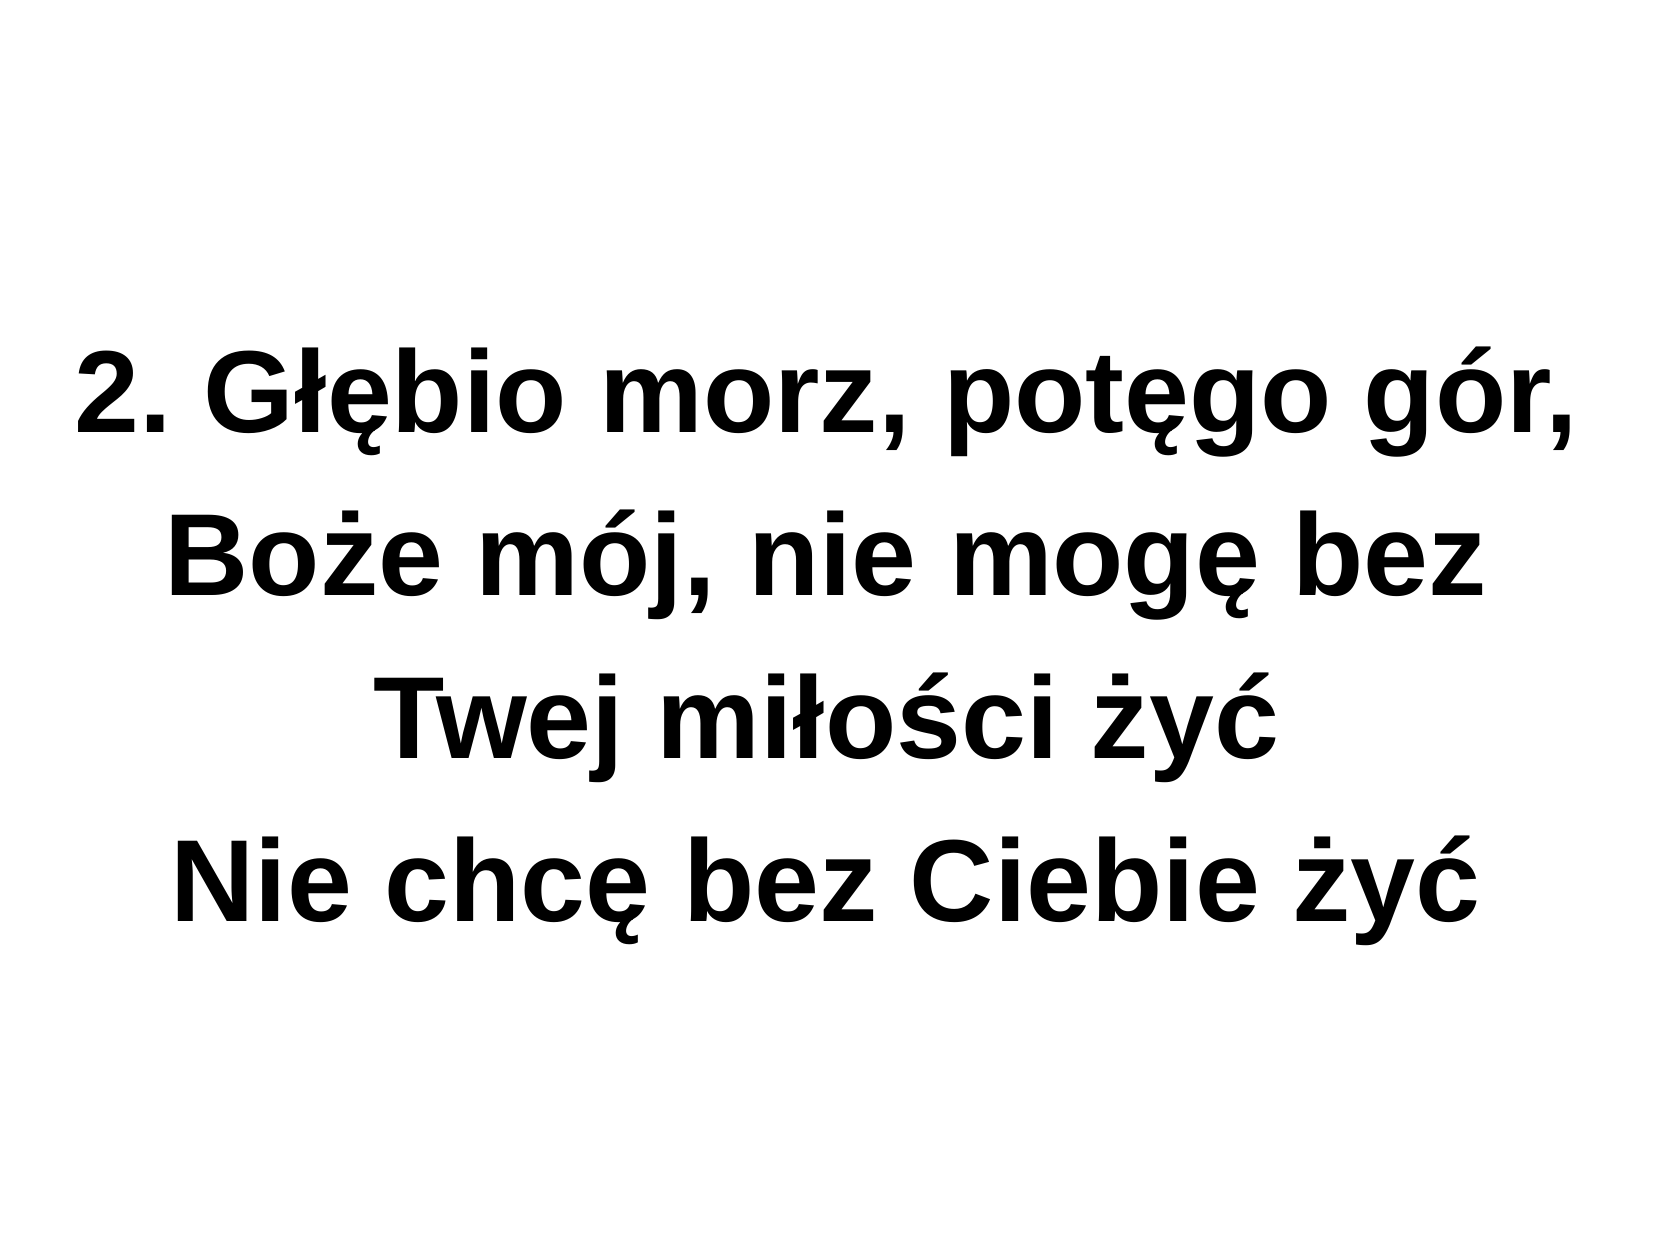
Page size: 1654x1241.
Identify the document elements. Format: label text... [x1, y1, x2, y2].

subtitle 2. Głębio morz, potęgo gór, Boże mój, nie mogę bez Twej miłości żyć Nie chcę bez Ciebie żyć [0, 0, 1654, 1241]
